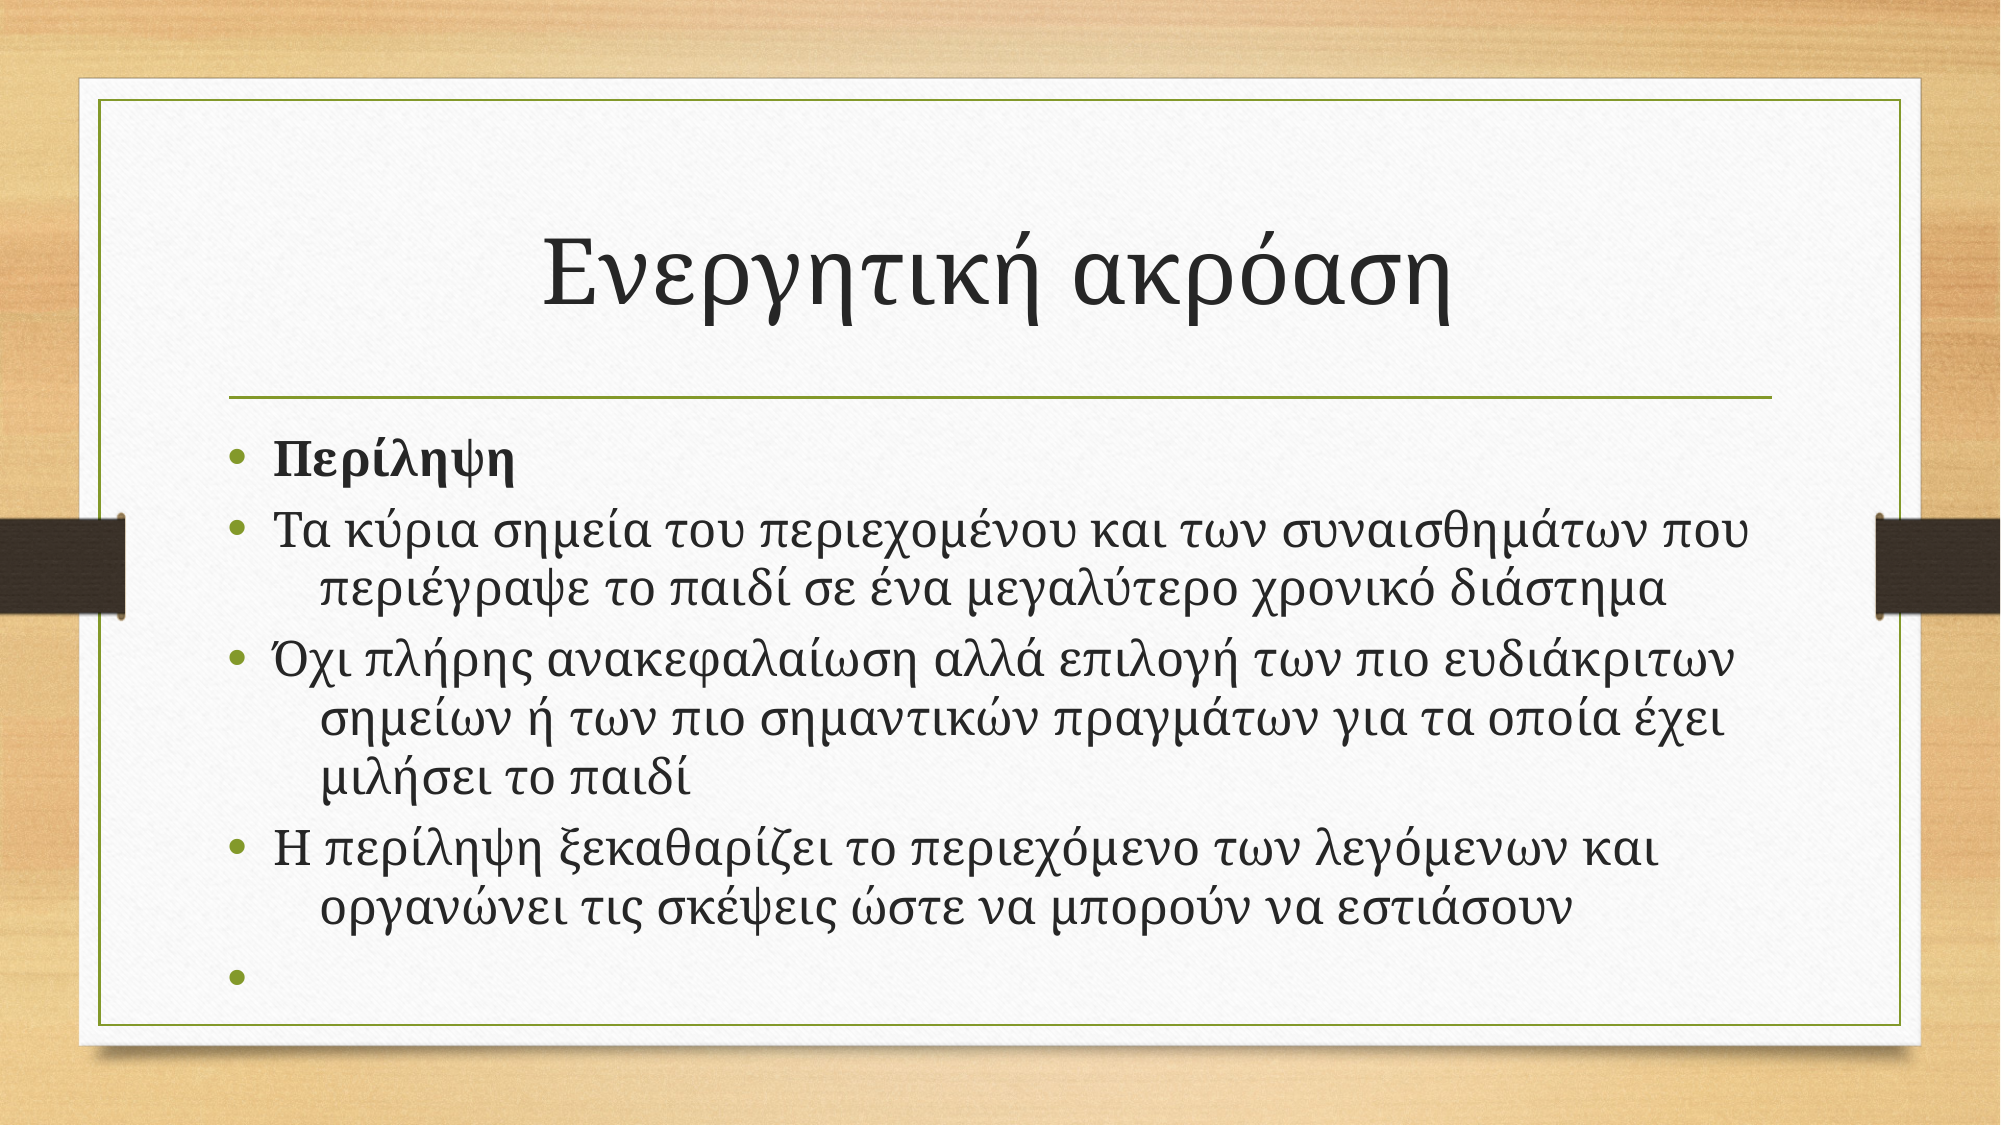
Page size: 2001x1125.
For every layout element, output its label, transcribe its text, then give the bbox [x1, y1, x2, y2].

title Ενεργητική ακρόαση [212, 161, 1788, 376]
list Περίληψη Τα κύρια σημεία του περιεχομένου και των συναισθημάτων που περιέγραψε το παιδί σε ένα μεγαλύτερο χρονικό διάστημα Όχι πλήρης ανακεφαλαίωση αλλά επιλογή των πιο ευδιάκριτων σημείων ή των πιο σημαντικών πραγμάτων για τα οποία έχει μιλήσει το παιδί Η περίληψη ξεκαθαρίζει το περιεχόμενο των λεγόμενων και οργανώνει τις σκέψεις ώστε να μπορούν να εστιάσουν [212, 419, 1788, 964]
